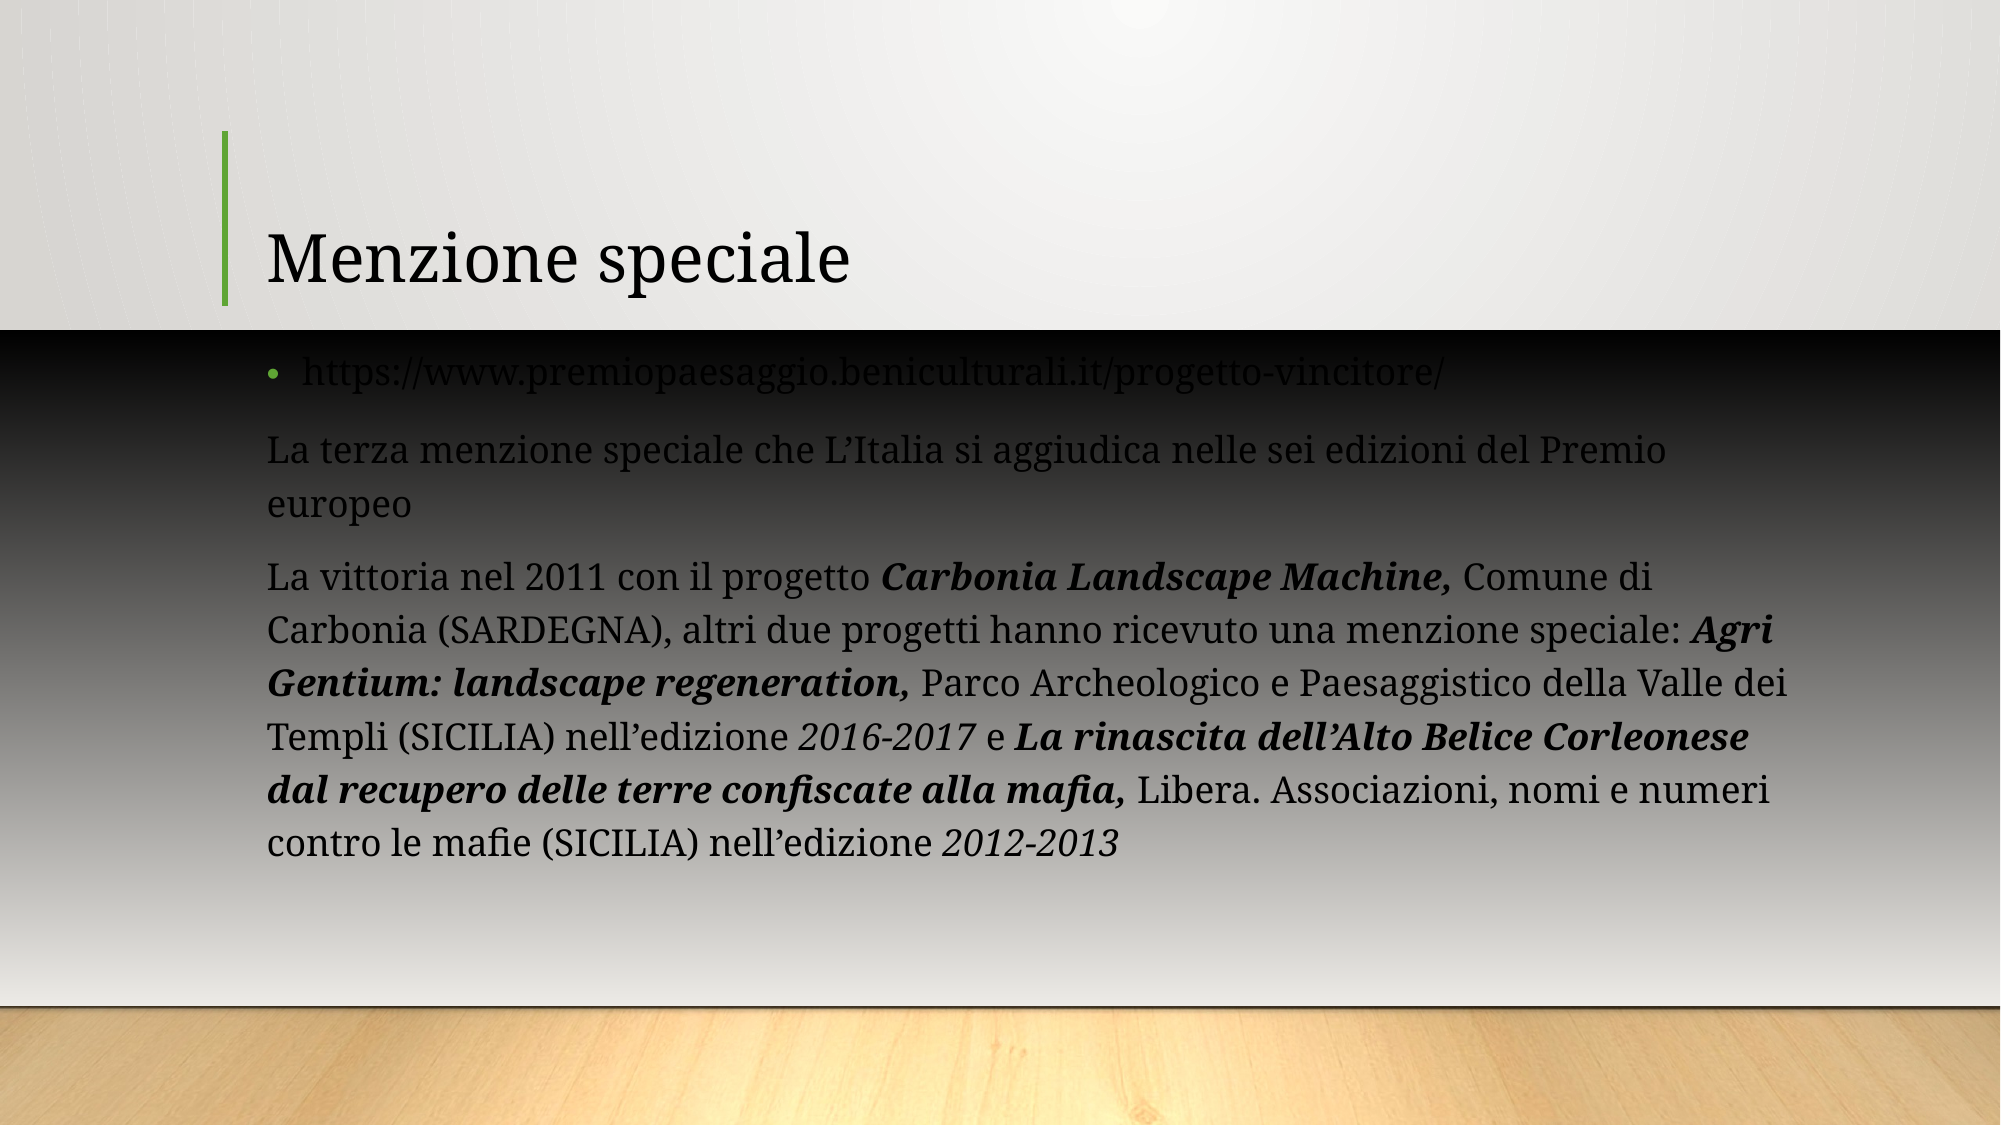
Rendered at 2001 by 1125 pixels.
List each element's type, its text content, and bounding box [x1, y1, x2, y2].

title Menzione speciale [251, 131, 1814, 305]
list https://www.premiopaesaggio.beniculturali.it/progetto-vincitore/ La terza menzione speciale che L’Italia si aggiudica nelle sei edizioni del Premio europeo La vittoria nel 2011 con il progetto Carbonia Landscape Machine, Comune di Carbonia (SARDEGNA), altri due progetti hanno ricevuto una menzione speciale: Agri Gentium: landscape regeneration, Parco Archeologico e Paesaggistico della Valle dei Templi (SICILIA) nell’edizione 2016-2017 e La rinascita dell’Alto Belice Corleonese dal recupero delle terre confiscate alla mafia, Libera. Associazioni, nomi e numeri contro le mafie (SICILIA) nell’edizione 2012-2013 [251, 330, 1814, 897]
